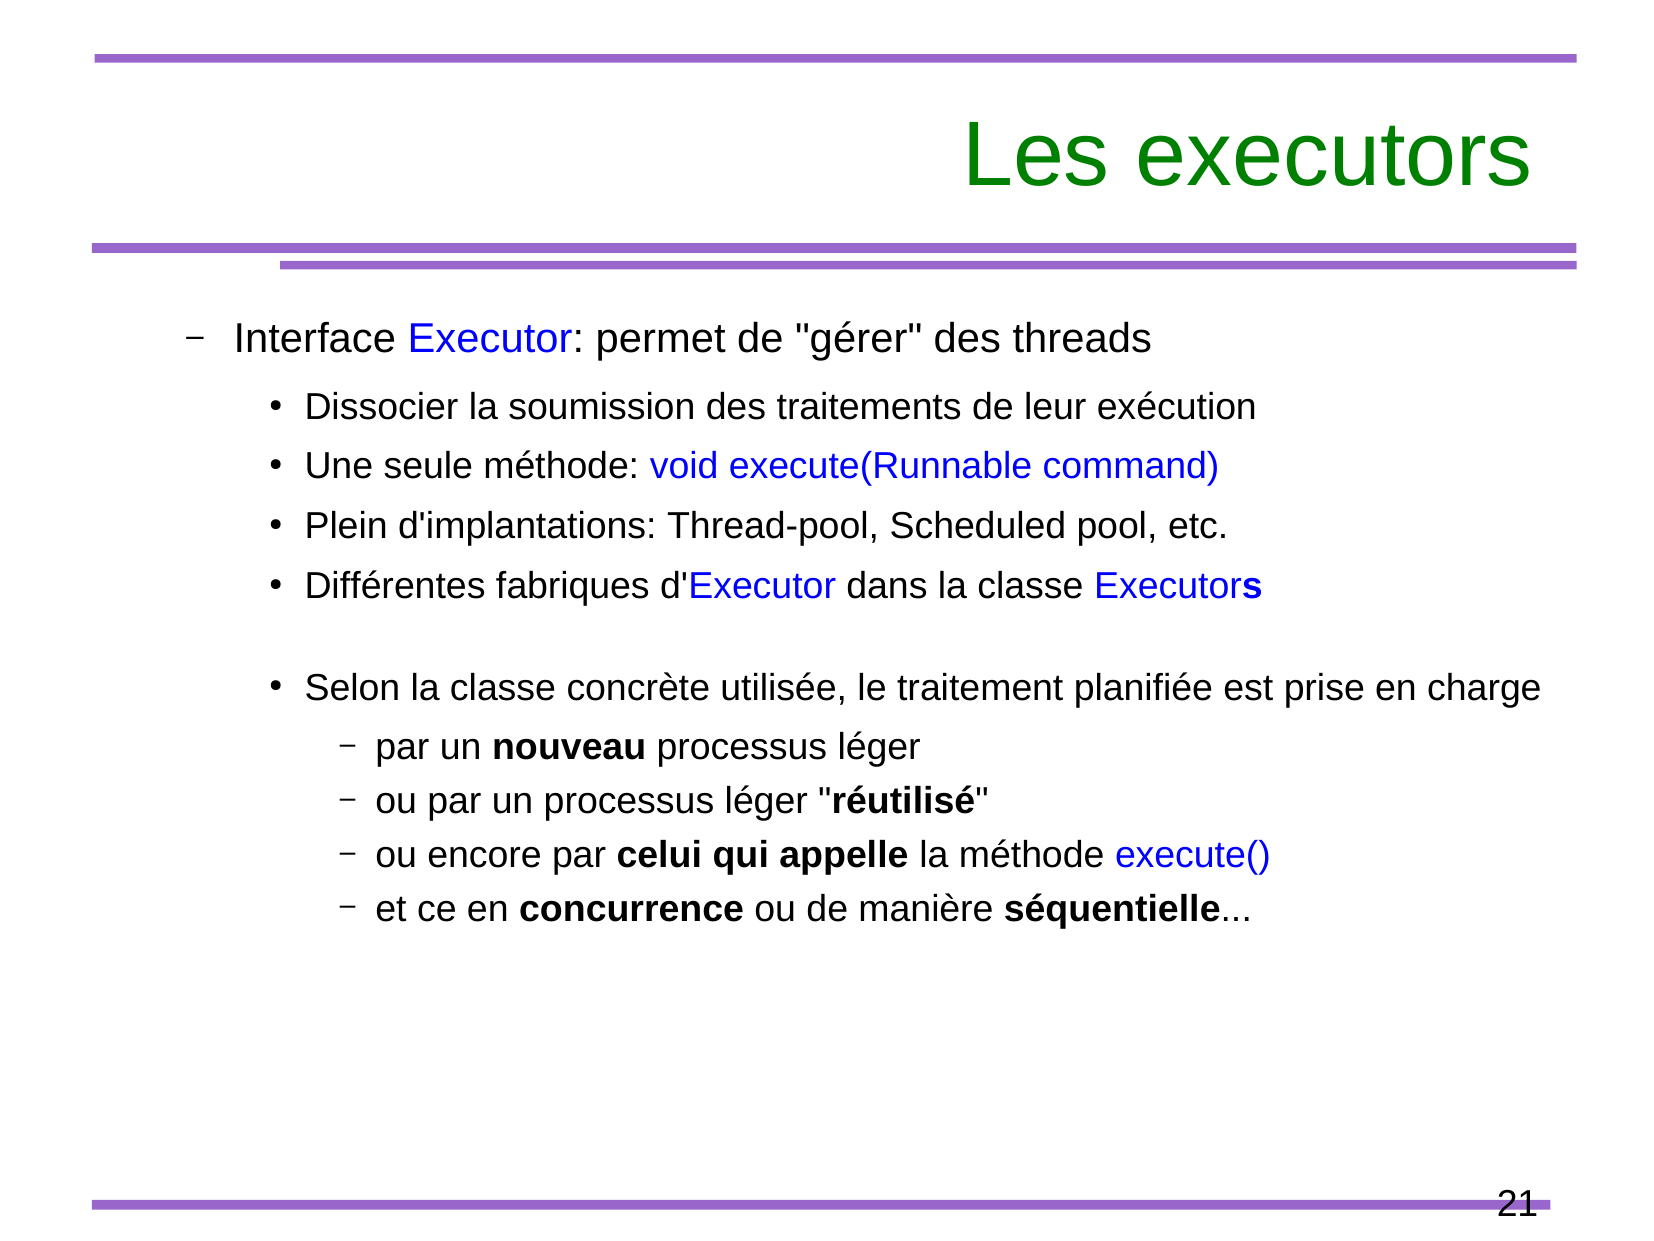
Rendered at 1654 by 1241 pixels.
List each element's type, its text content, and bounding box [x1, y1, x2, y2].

list Interface Executor: permet de "gérer" des threads Dissocier la soumission des traitements de leur exécution Une seule méthode: void execute(Runnable command) Plein d'implantations: Thread-pool, Scheduled pool, etc. Différentes fabriques d'Executor dans la classe Executors Selon la classe concrète utilisée, le traitement planifiée est prise en charge par un nouveau processus léger ou par un processus léger "réutilisé" ou encore par celui qui appelle la méthode execute() et ce en concurrence ou de manière séquentielle... [92, 315, 1563, 1057]
title Les executors [121, 49, 1534, 257]
